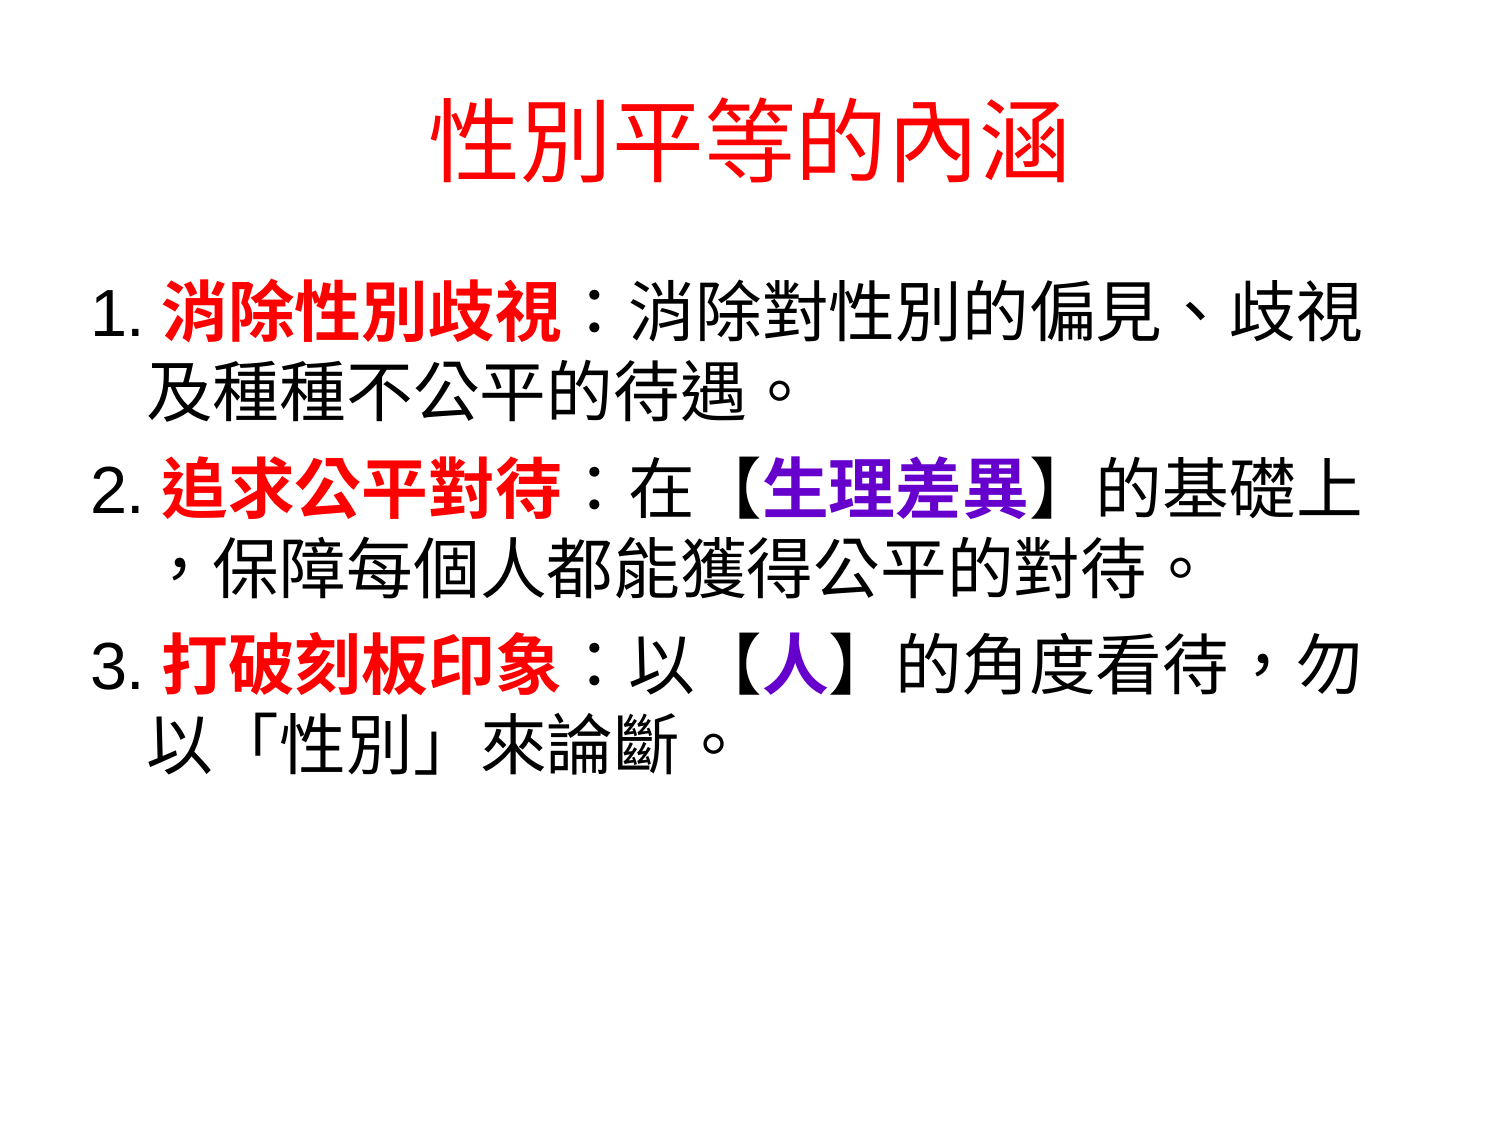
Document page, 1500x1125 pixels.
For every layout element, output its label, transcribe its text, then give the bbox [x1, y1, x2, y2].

list 1.消除性別歧視：消除對性別的偏見、歧視及種種不公平的待遇。 2.追求公平對待：在【生理差異】的基礎上，保障每個人都能獲得公平的對待。 3.打破刻板印象：以【人】的角度看待，勿以「性別」來論斷。 [75, 262, 1426, 1006]
title 性別平等的內涵 [75, 45, 1426, 233]
